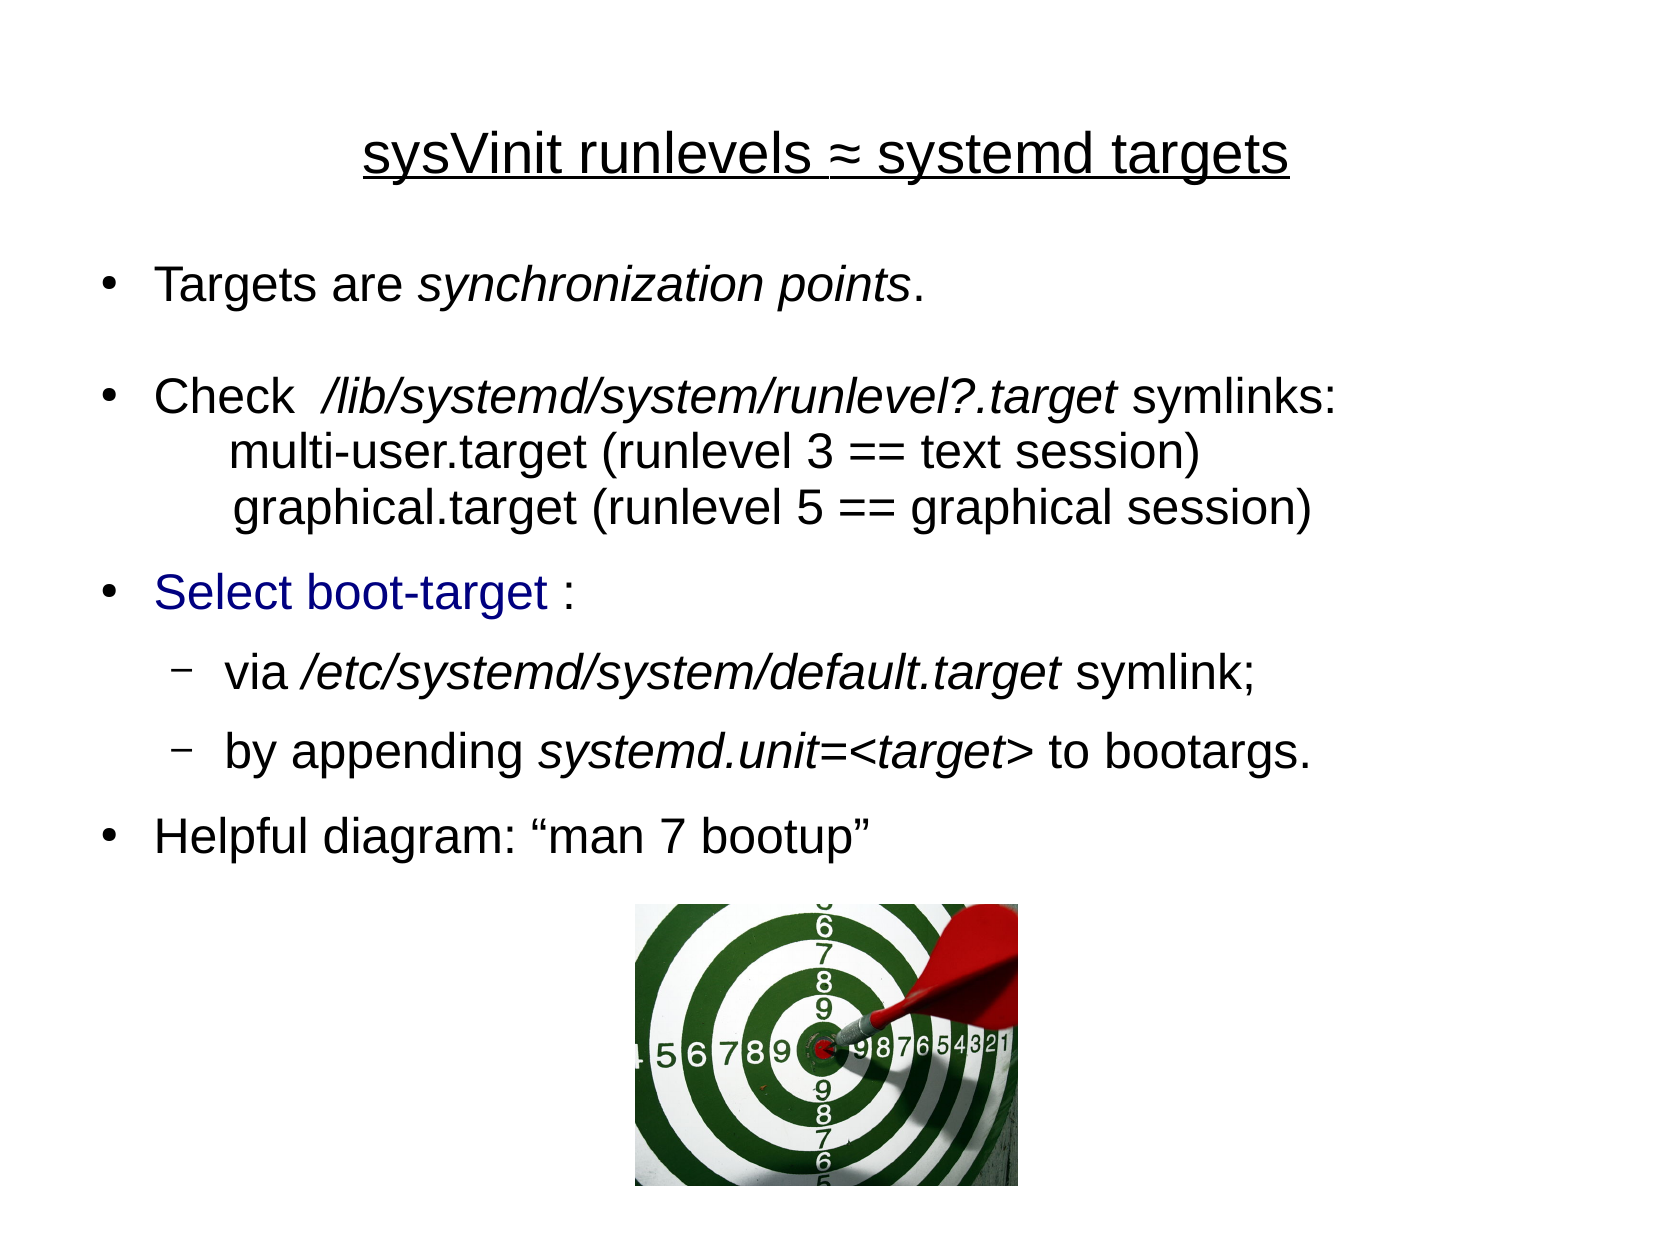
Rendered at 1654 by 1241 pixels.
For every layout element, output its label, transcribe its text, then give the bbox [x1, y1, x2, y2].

title sysVinit runlevels ≈ systemd targets [82, 49, 1571, 257]
list Targets are synchronization points. Check /lib/systemd/system/runlevel?.target symlinks: multi-user.target (runlevel 3 == text session) graphical.target (runlevel 5 == graphical session) Select boot-target : via /etc/systemd/system/default.target symlink; by appending systemd.unit=<target> to bootargs. Helpful diagram: “man 7 bootup” [82, 256, 1560, 897]
picture [635, 904, 1018, 1186]
